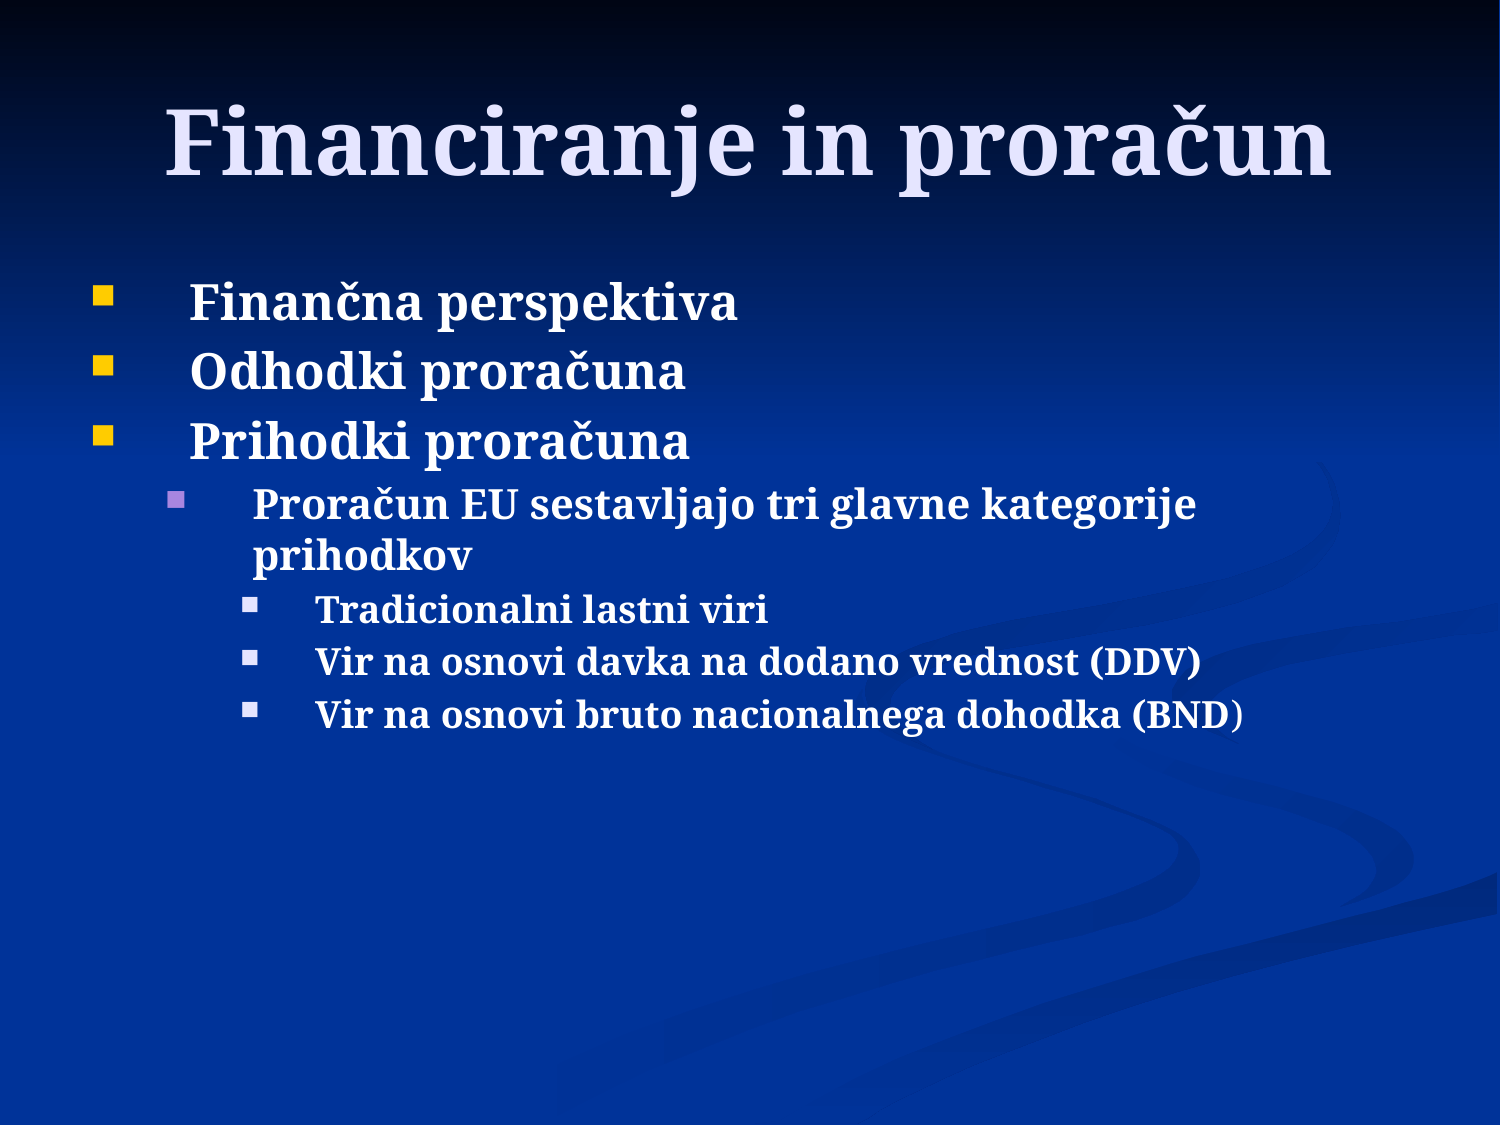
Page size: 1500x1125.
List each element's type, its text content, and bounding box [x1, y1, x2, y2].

list Finančna perspektiva Odhodki proračuna Prihodki proračuna Proračun EU sestavljajo tri glavne kategorije prihodkov Tradicionalni lastni viri Vir na osnovi davka na dodano vrednost (DDV) Vir na osnovi bruto nacionalnega dohodka (BND) [75, 262, 1425, 1005]
title Financiranje in proračun [75, 45, 1425, 233]
